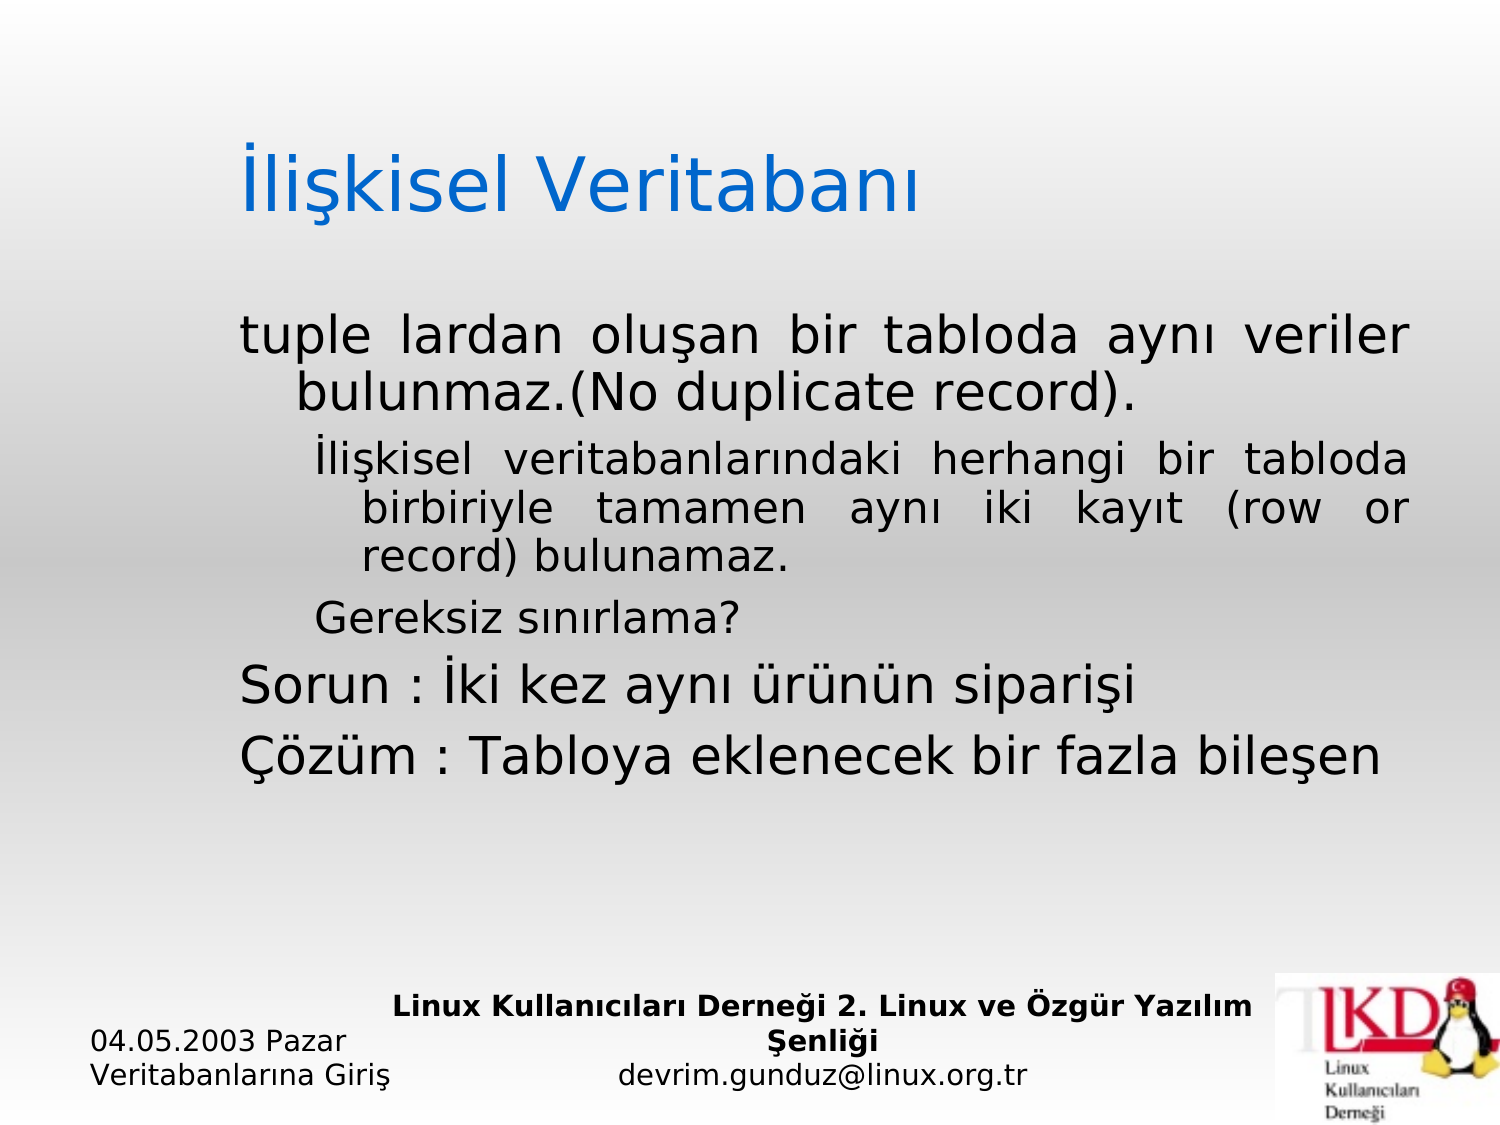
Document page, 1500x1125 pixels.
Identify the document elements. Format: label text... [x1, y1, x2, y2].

picture [1275, 973, 1500, 1125]
title İlişkisel Veritabanı [224, 49, 1425, 237]
list tuple lardan oluşan bir tabloda aynı veriler bulunmaz.(No duplicate record). İlişkisel veritabanlarındaki herhangi bir tabloda birbiriyle tamamen aynı iki kayıt (row or record) bulunamaz. Gereksiz sınırlama? Sorun : İki kez aynı ürünün siparişi Çözüm : Tabloya eklenecek bir fazla bileşen [224, 299, 1425, 975]
